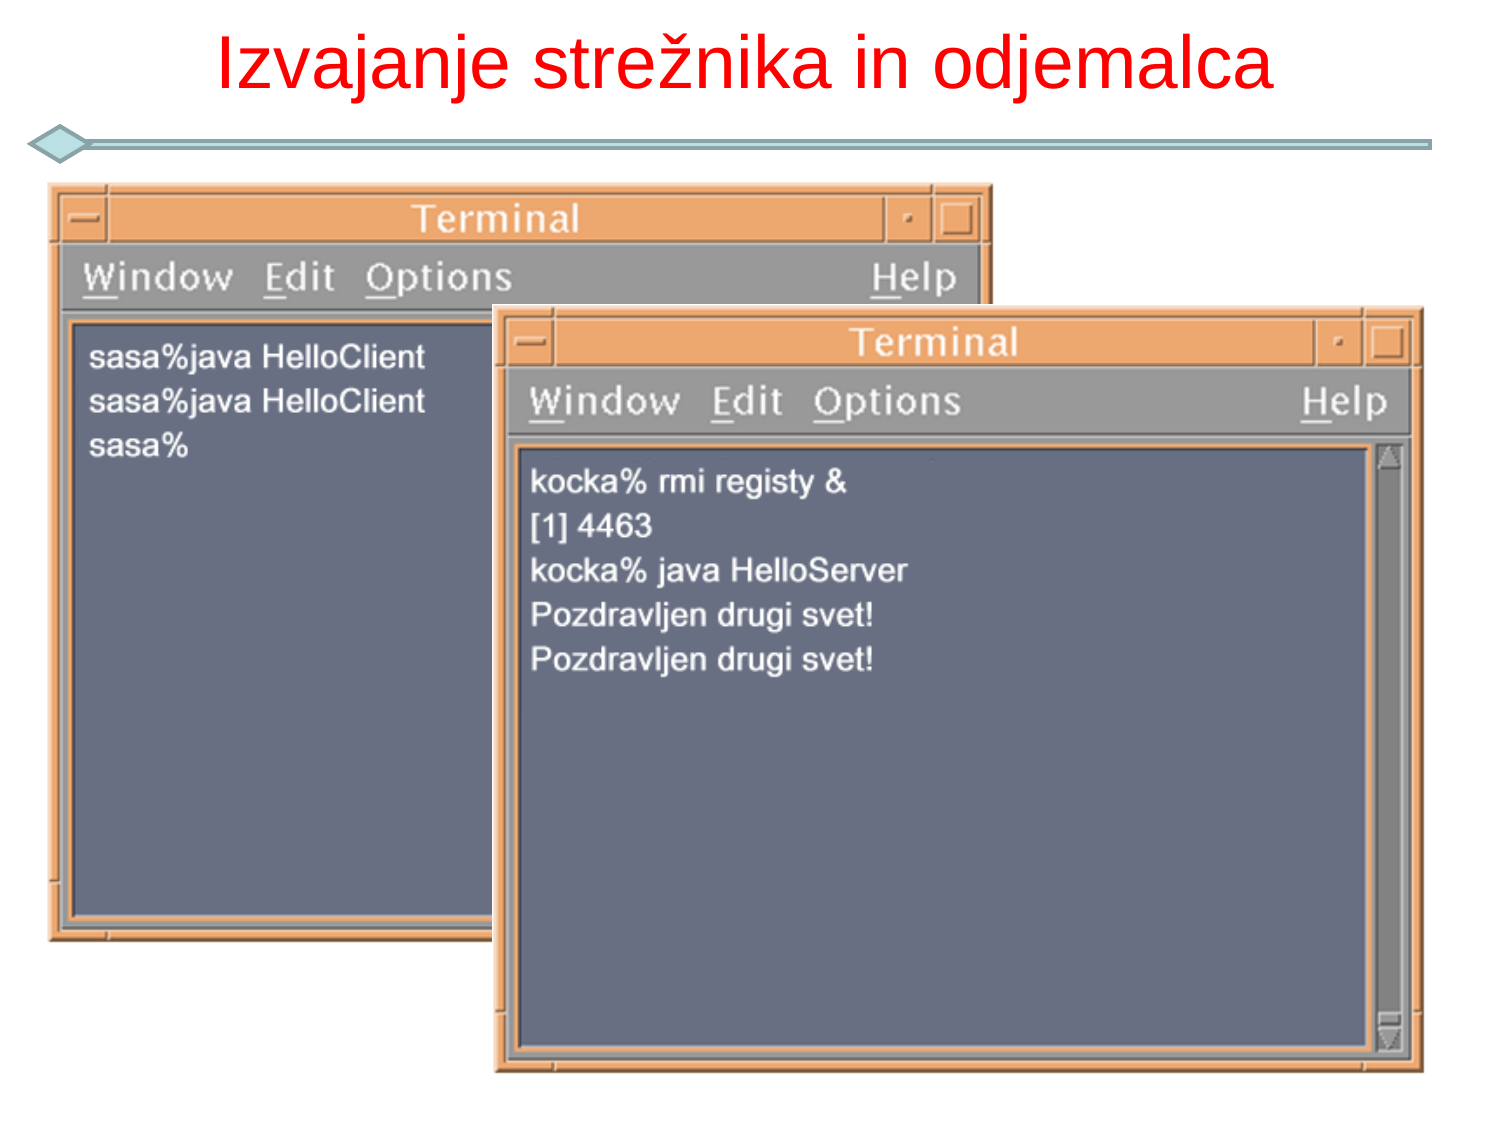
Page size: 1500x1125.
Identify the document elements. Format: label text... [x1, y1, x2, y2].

title Izvajanje strežnika in odjemalca [70, 0, 1421, 118]
picture [46, 181, 1426, 1075]
